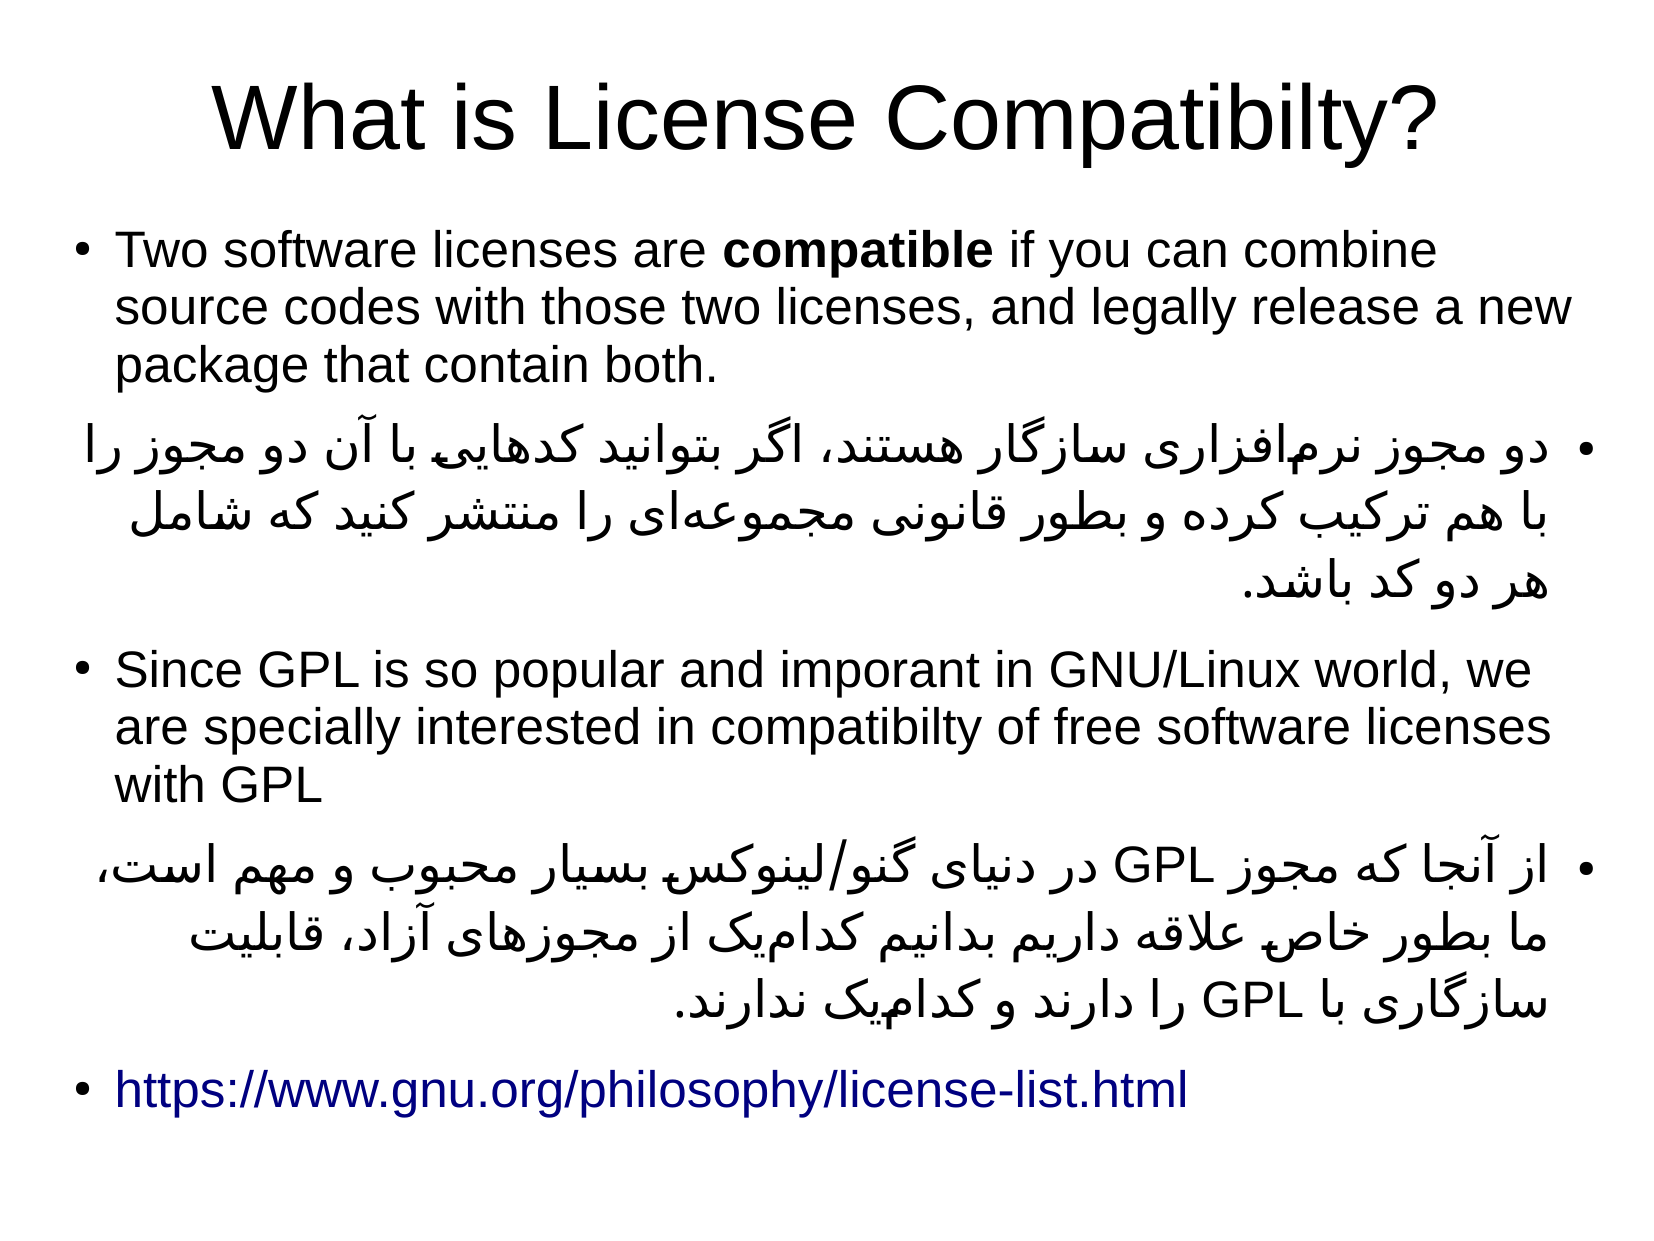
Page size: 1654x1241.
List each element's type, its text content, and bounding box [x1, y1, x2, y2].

list Two software licenses are compatible if you can combine source codes with those two licenses, and legally release a new package that contain both. دو مجوز نرم‌افزاری سازگار هستند، اگر بتوانید کدهایی با آن دو مجوز را با هم ترکیب کرده و بطور قانونی مجموعه‌ای را منتشر کنید که شامل هر دو کد باشد. Since GPL is so popular and imporant in GNU/Linux world, we are specially interested in compatibilty of free software licenses with GPL از آنجا که مجوز GPL در دنیای گنو/لینوکس بسیار محبوب و مهم است، ما بطور خاص علاقه داریم بدانیم کدام‌یک از مجوزهای آزاد، قابلیت سازگاری با GPL را دارند و کدام‌یک ندارند. https://www.gnu.org/philosophy/license-list.html [60, 221, 1606, 1126]
title What is License Compatibilty? [82, 13, 1571, 221]
